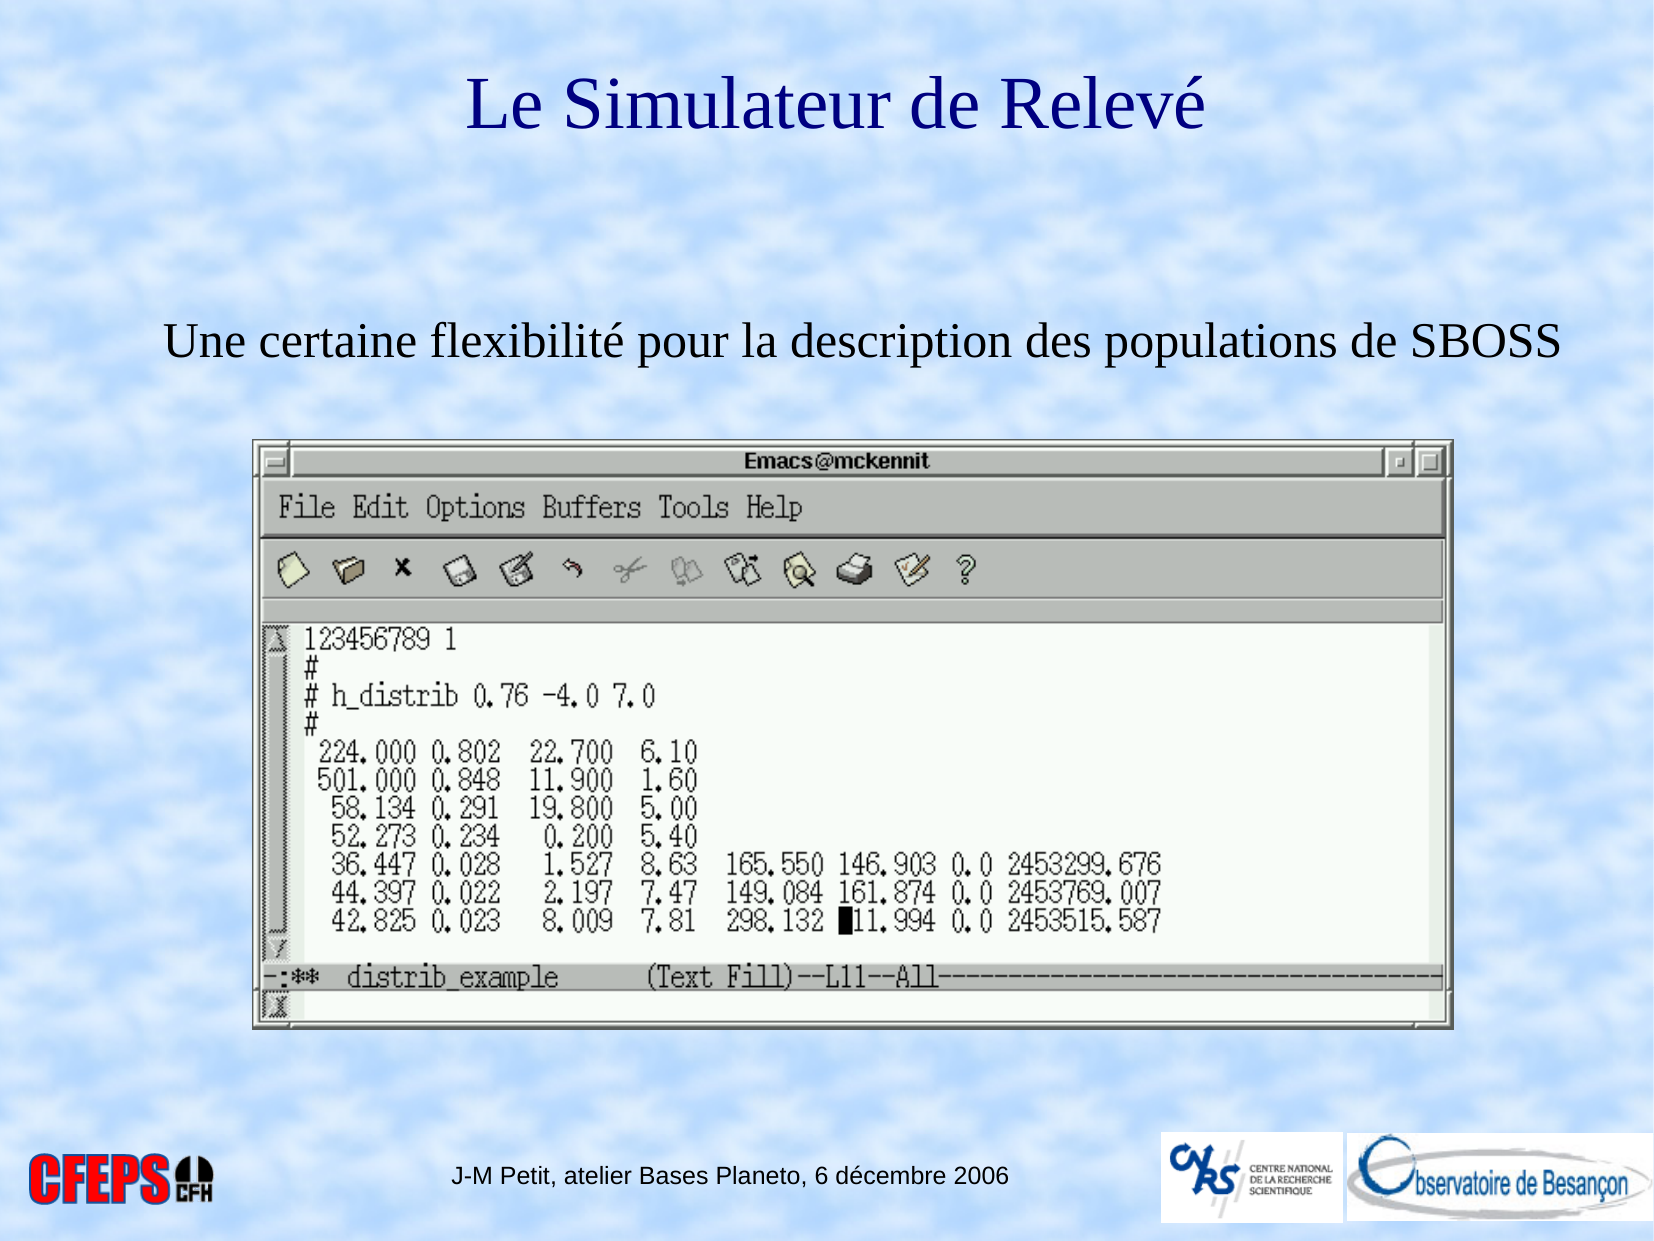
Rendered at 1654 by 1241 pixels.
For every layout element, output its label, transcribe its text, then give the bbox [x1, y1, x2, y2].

picture [0, 0, 1654, 1241]
text_box Une certaine flexibilité pour la description des populations de SBOSS [68, 312, 1578, 431]
title Le Simulateur de Relevé [441, 0, 1232, 208]
